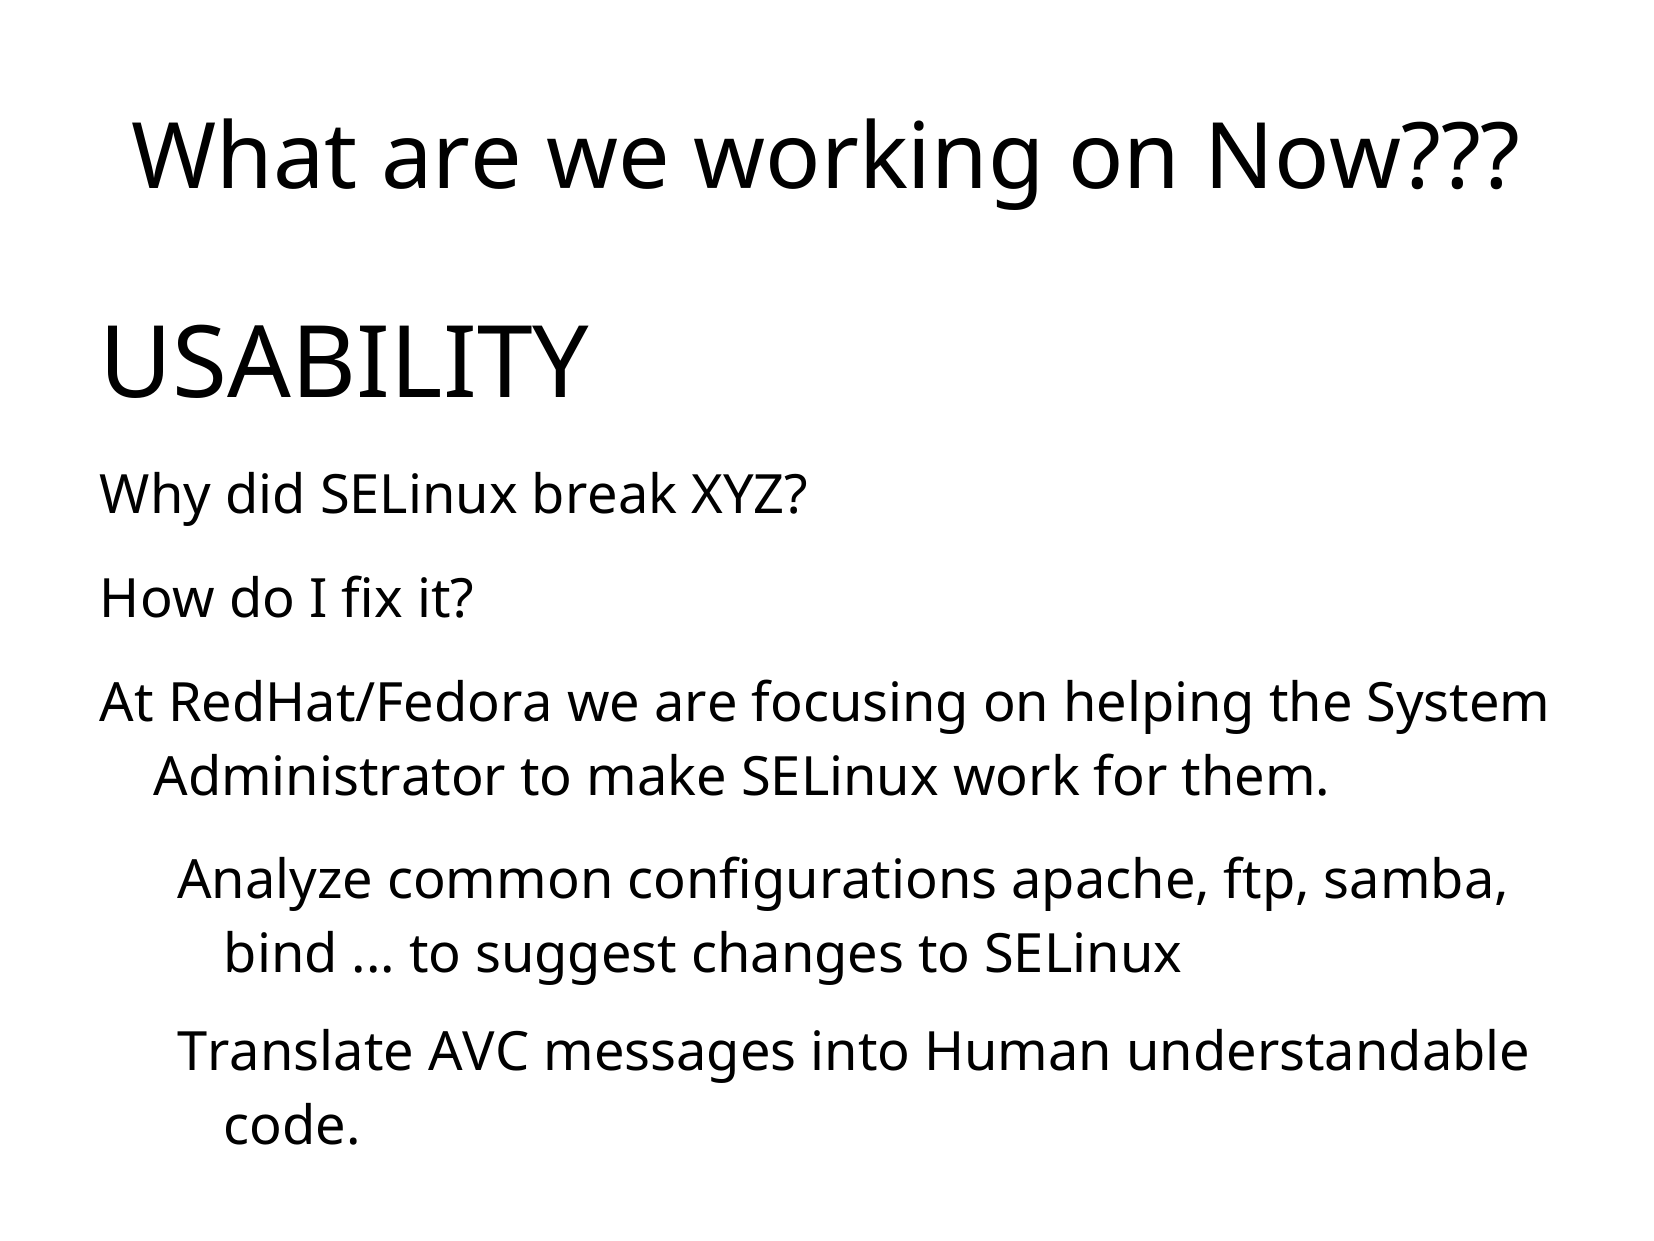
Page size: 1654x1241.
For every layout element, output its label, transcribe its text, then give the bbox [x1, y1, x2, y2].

list USABILITY Why did SELinux break XYZ? How do I fix it? At RedHat/Fedora we are focusing on helping the System Administrator to make SELinux work for them. Analyze common configurations apache, ftp, samba, bind ... to suggest changes to SELinux Translate AVC messages into Human understandable code. [82, 290, 1571, 1094]
title What are we working on Now??? [82, 49, 1571, 257]
